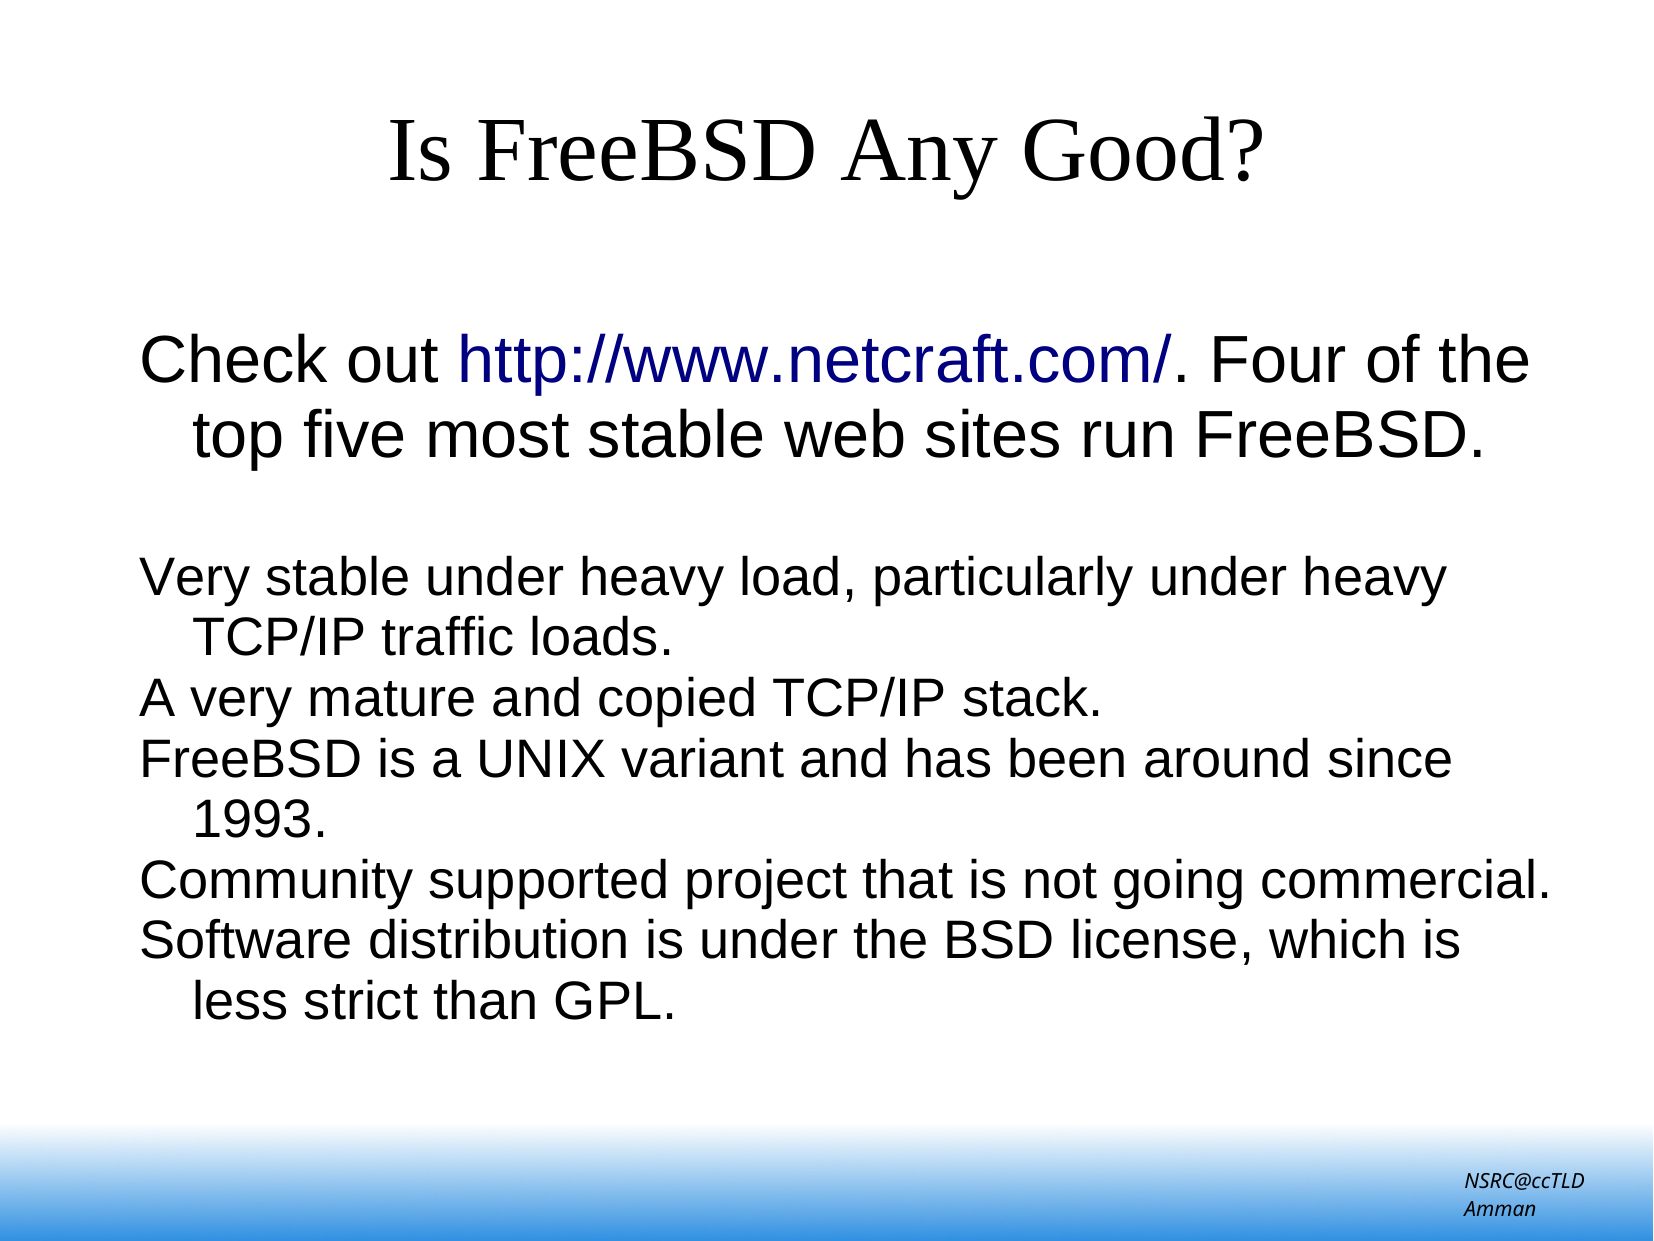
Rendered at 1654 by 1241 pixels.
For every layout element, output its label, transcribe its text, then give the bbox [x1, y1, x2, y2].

title Is FreeBSD Any Good? [121, 46, 1534, 254]
picture [0, 1122, 1653, 1241]
list Check out http://www.netcraft.com/. Four of the top five most stable web sites run FreeBSD. Very stable under heavy load, particularly under heavy TCP/IP traffic loads. A very mature and copied TCP/IP stack. FreeBSD is a UNIX variant and has been around since 1993. Community supported project that is not going commercial. Software distribution is under the BSD license, which is less strict than GPL. [121, 322, 1561, 1133]
